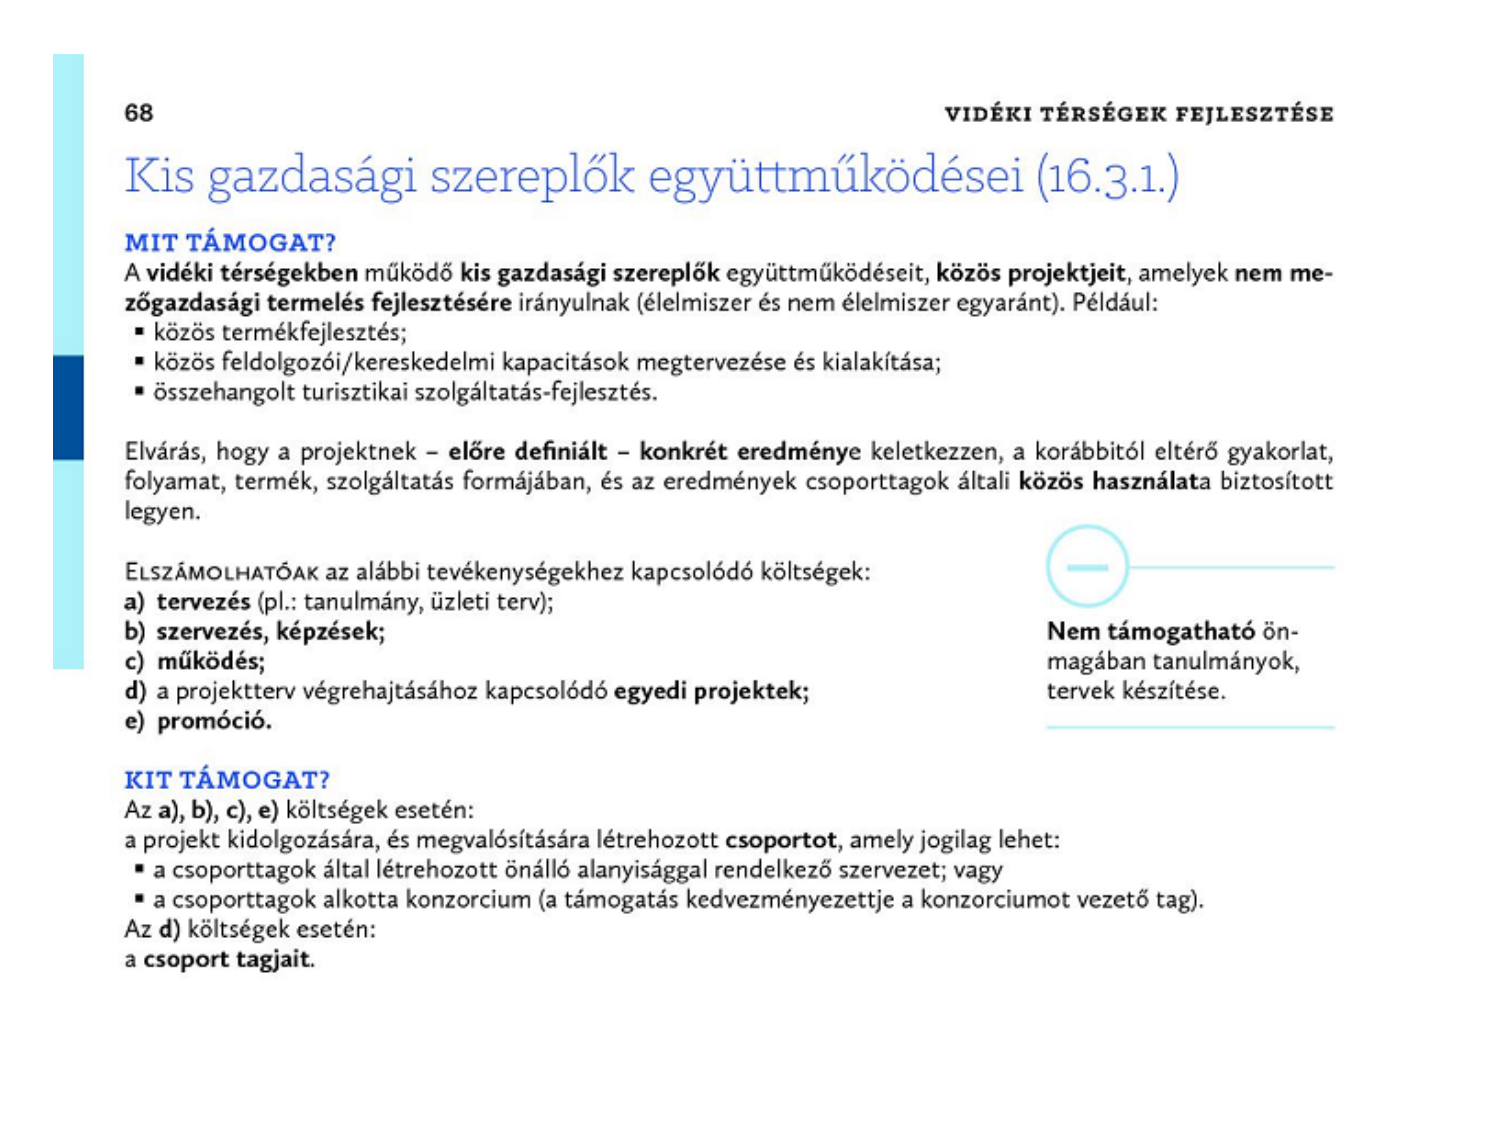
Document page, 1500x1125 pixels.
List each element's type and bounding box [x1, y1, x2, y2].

picture [53, 54, 1397, 993]
